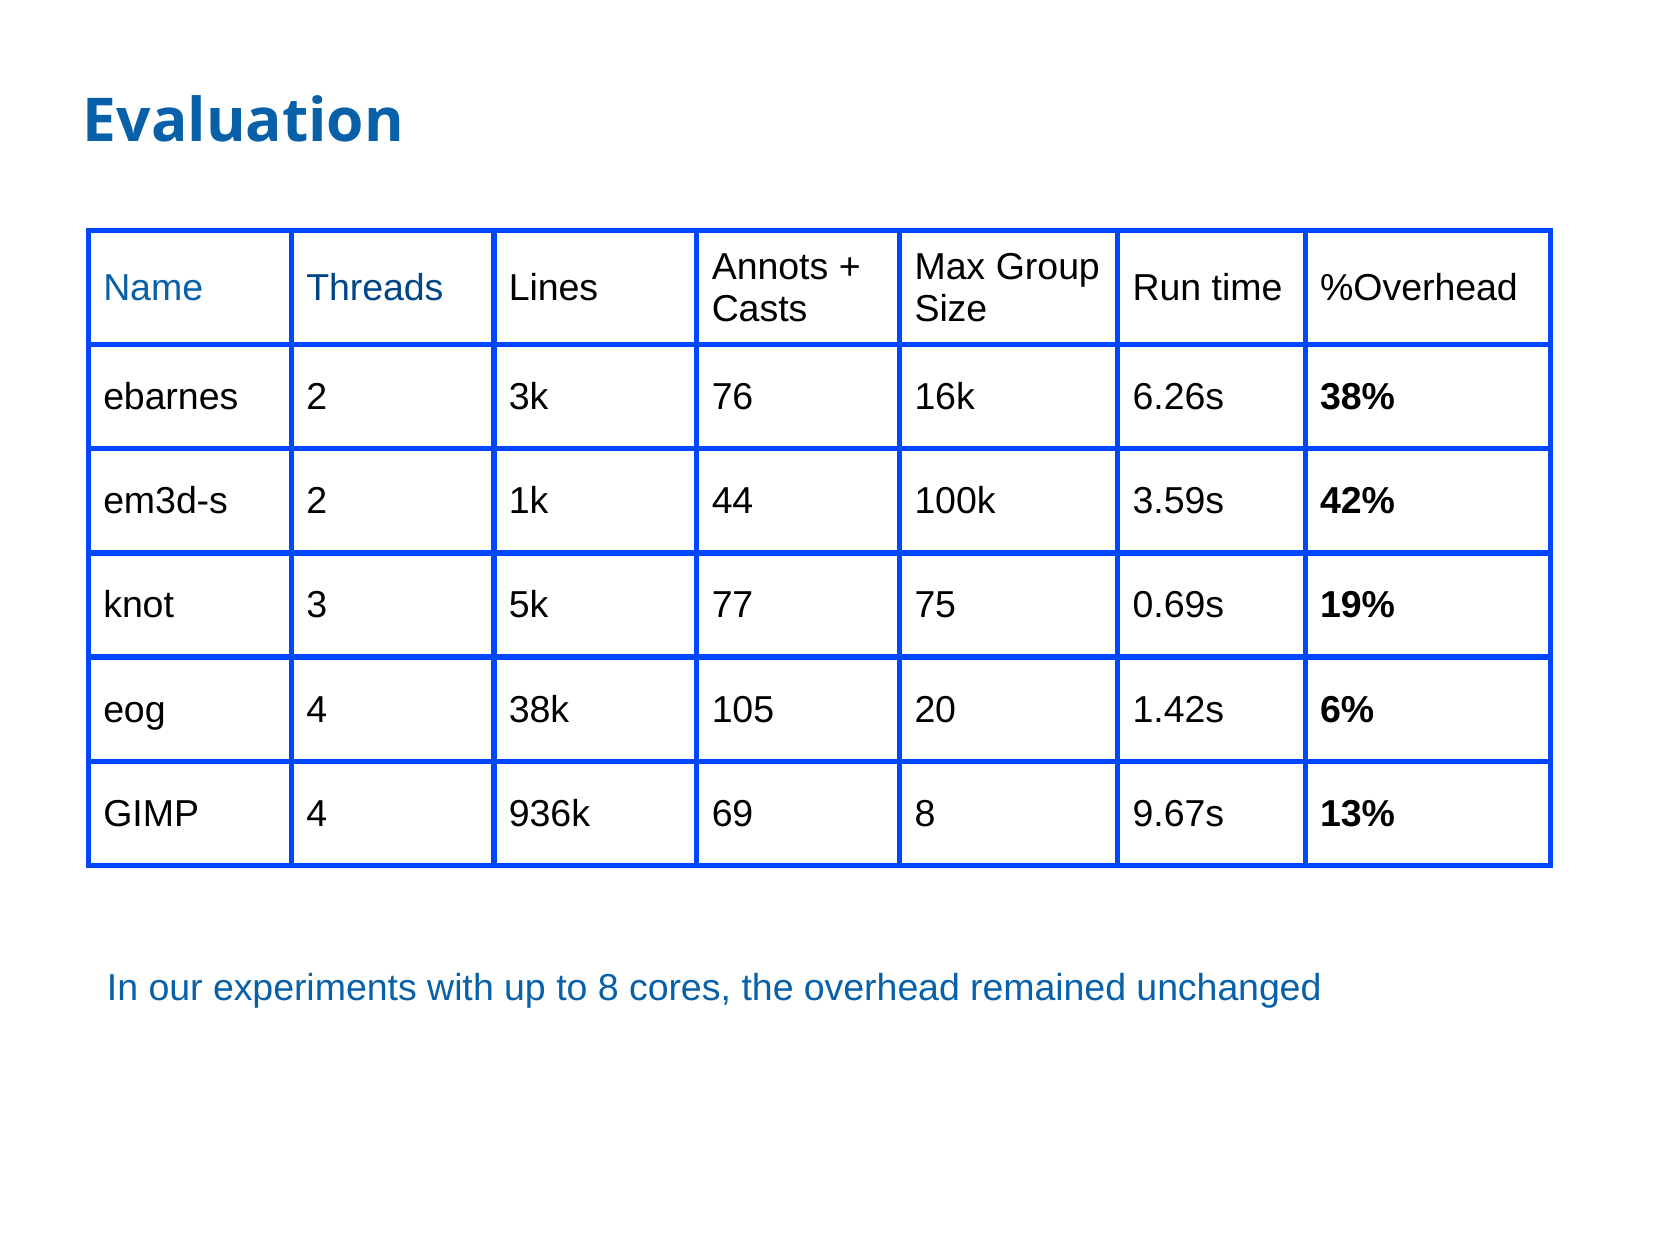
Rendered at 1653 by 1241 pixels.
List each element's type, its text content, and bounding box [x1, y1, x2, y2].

table_cell 13% [1308, 764, 1548, 863]
text_box In our experiments with up to 8 cores, the overhead remained unchanged [92, 959, 1513, 1017]
table_cell 5k [497, 556, 694, 654]
table_cell 0.69s [1120, 556, 1303, 654]
table_header Max Group Size [902, 233, 1115, 342]
table_cell 4 [294, 660, 491, 759]
table_cell 38k [497, 660, 694, 759]
table_cell 77 [699, 556, 897, 654]
table_cell 38% [1308, 347, 1548, 446]
table_header %Overhead [1308, 233, 1548, 342]
table_cell 69 [699, 764, 897, 863]
table_cell em3d-s [91, 451, 289, 550]
table_cell 76 [699, 347, 897, 446]
table_header Annots + Casts [699, 233, 897, 342]
table_cell 1.42s [1120, 660, 1303, 759]
table_cell 2 [294, 347, 491, 446]
table_cell 9.67s [1120, 764, 1303, 863]
table_cell knot [91, 556, 289, 654]
table_cell 3.59s [1120, 451, 1303, 550]
table_cell 16k [902, 347, 1115, 446]
table_header Threads [294, 233, 491, 342]
table_cell eog [91, 660, 289, 759]
table_cell ebarnes [91, 347, 289, 446]
table_cell 1k [497, 451, 694, 550]
table_cell 20 [902, 660, 1115, 759]
table_header Run time [1120, 233, 1303, 342]
table_cell 6% [1308, 660, 1548, 759]
table_cell 105 [699, 660, 897, 759]
table_header Lines [497, 233, 694, 342]
table_header Name [91, 233, 289, 342]
table_cell 4 [294, 764, 491, 863]
table_cell 8 [902, 764, 1115, 863]
table_cell 936k [497, 764, 694, 863]
table_cell GIMP [91, 764, 289, 863]
table_cell 3k [497, 347, 694, 446]
table_cell 19% [1308, 556, 1548, 654]
title Evaluation [82, 56, 1571, 181]
table_cell 75 [902, 556, 1115, 654]
table_cell 42% [1308, 451, 1548, 550]
table_cell 3 [294, 556, 491, 654]
table_cell 44 [699, 451, 897, 550]
table_cell 6.26s [1120, 347, 1303, 446]
table_cell 2 [294, 451, 491, 550]
table_cell 100k [902, 451, 1115, 550]
